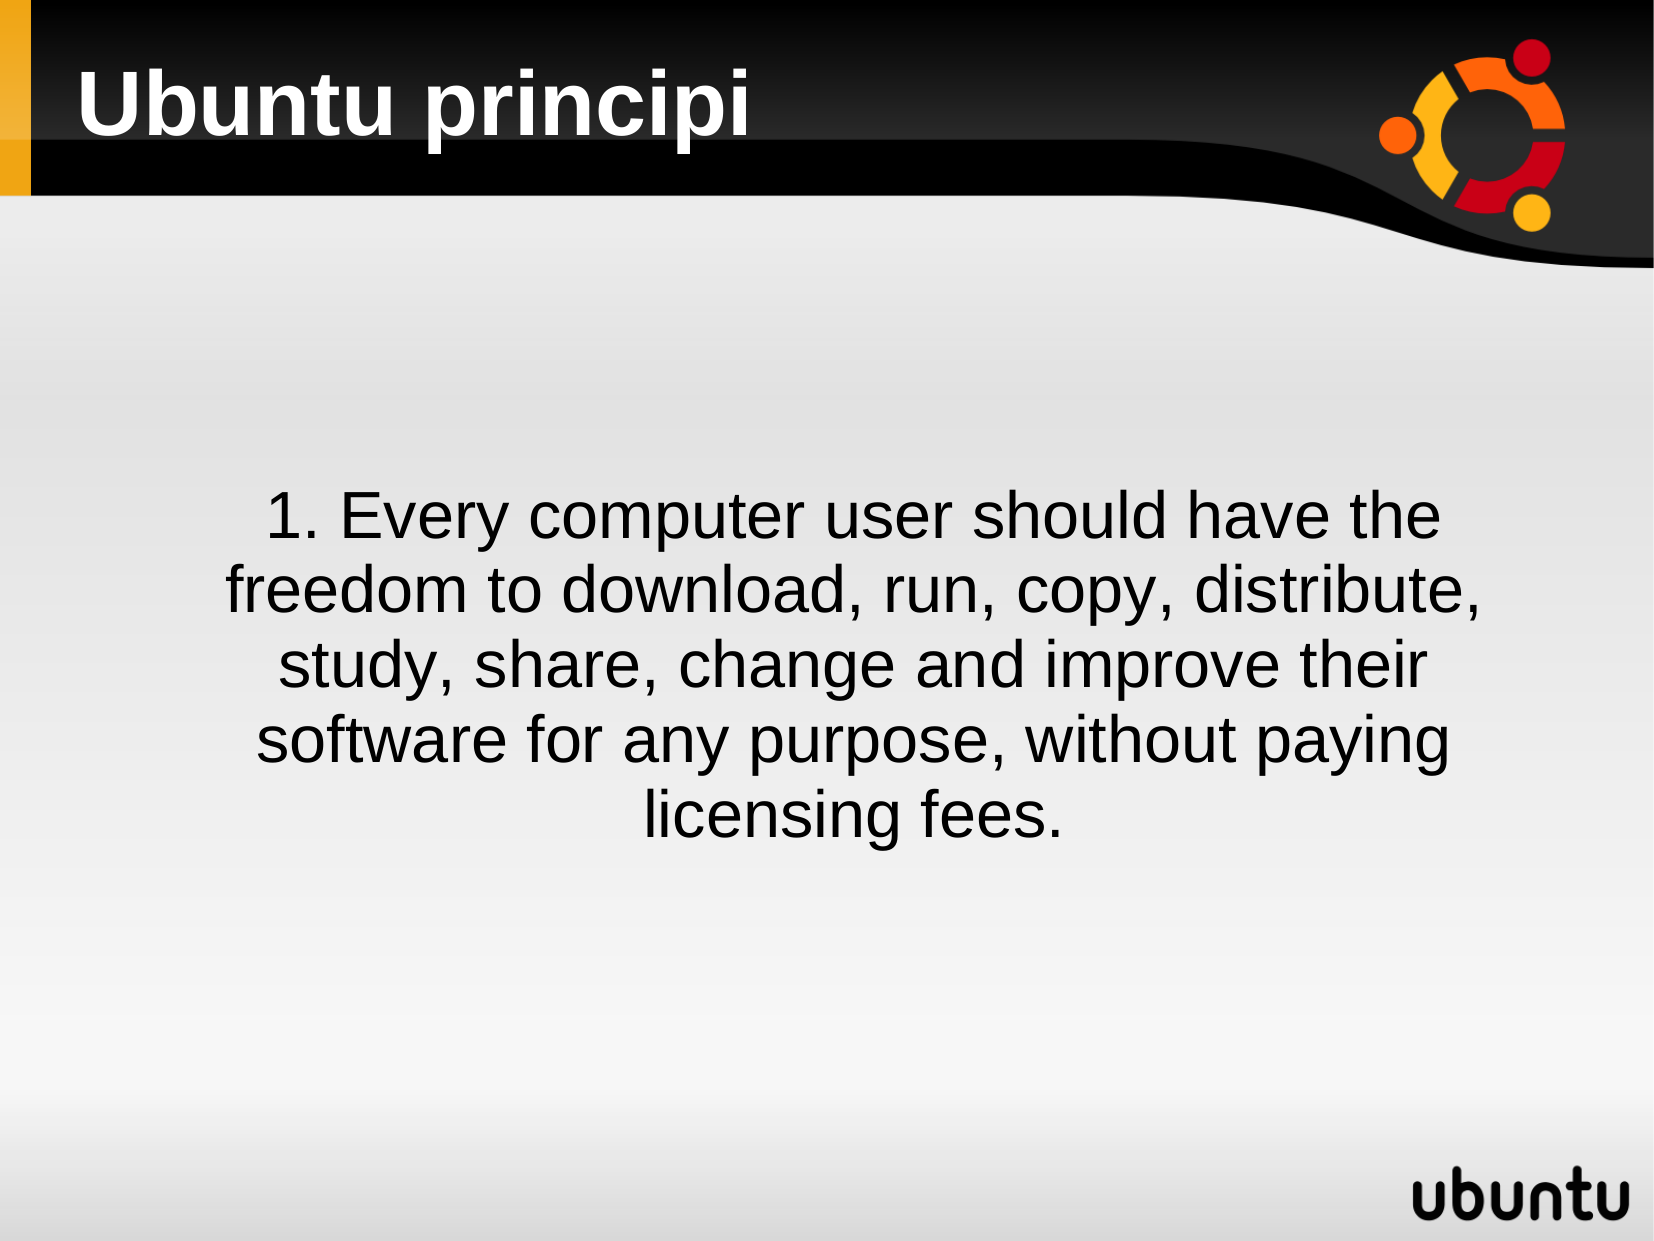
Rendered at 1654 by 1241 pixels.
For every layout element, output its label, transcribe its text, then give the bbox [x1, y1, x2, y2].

list 1. Every computer user should have the freedom to download, run, copy, distribute, study, share, change and improve their software for any purpose, without paying licensing fees. [75, 477, 1564, 901]
picture [0, 0, 1654, 1241]
title Ubuntu principi [76, 7, 1565, 200]
